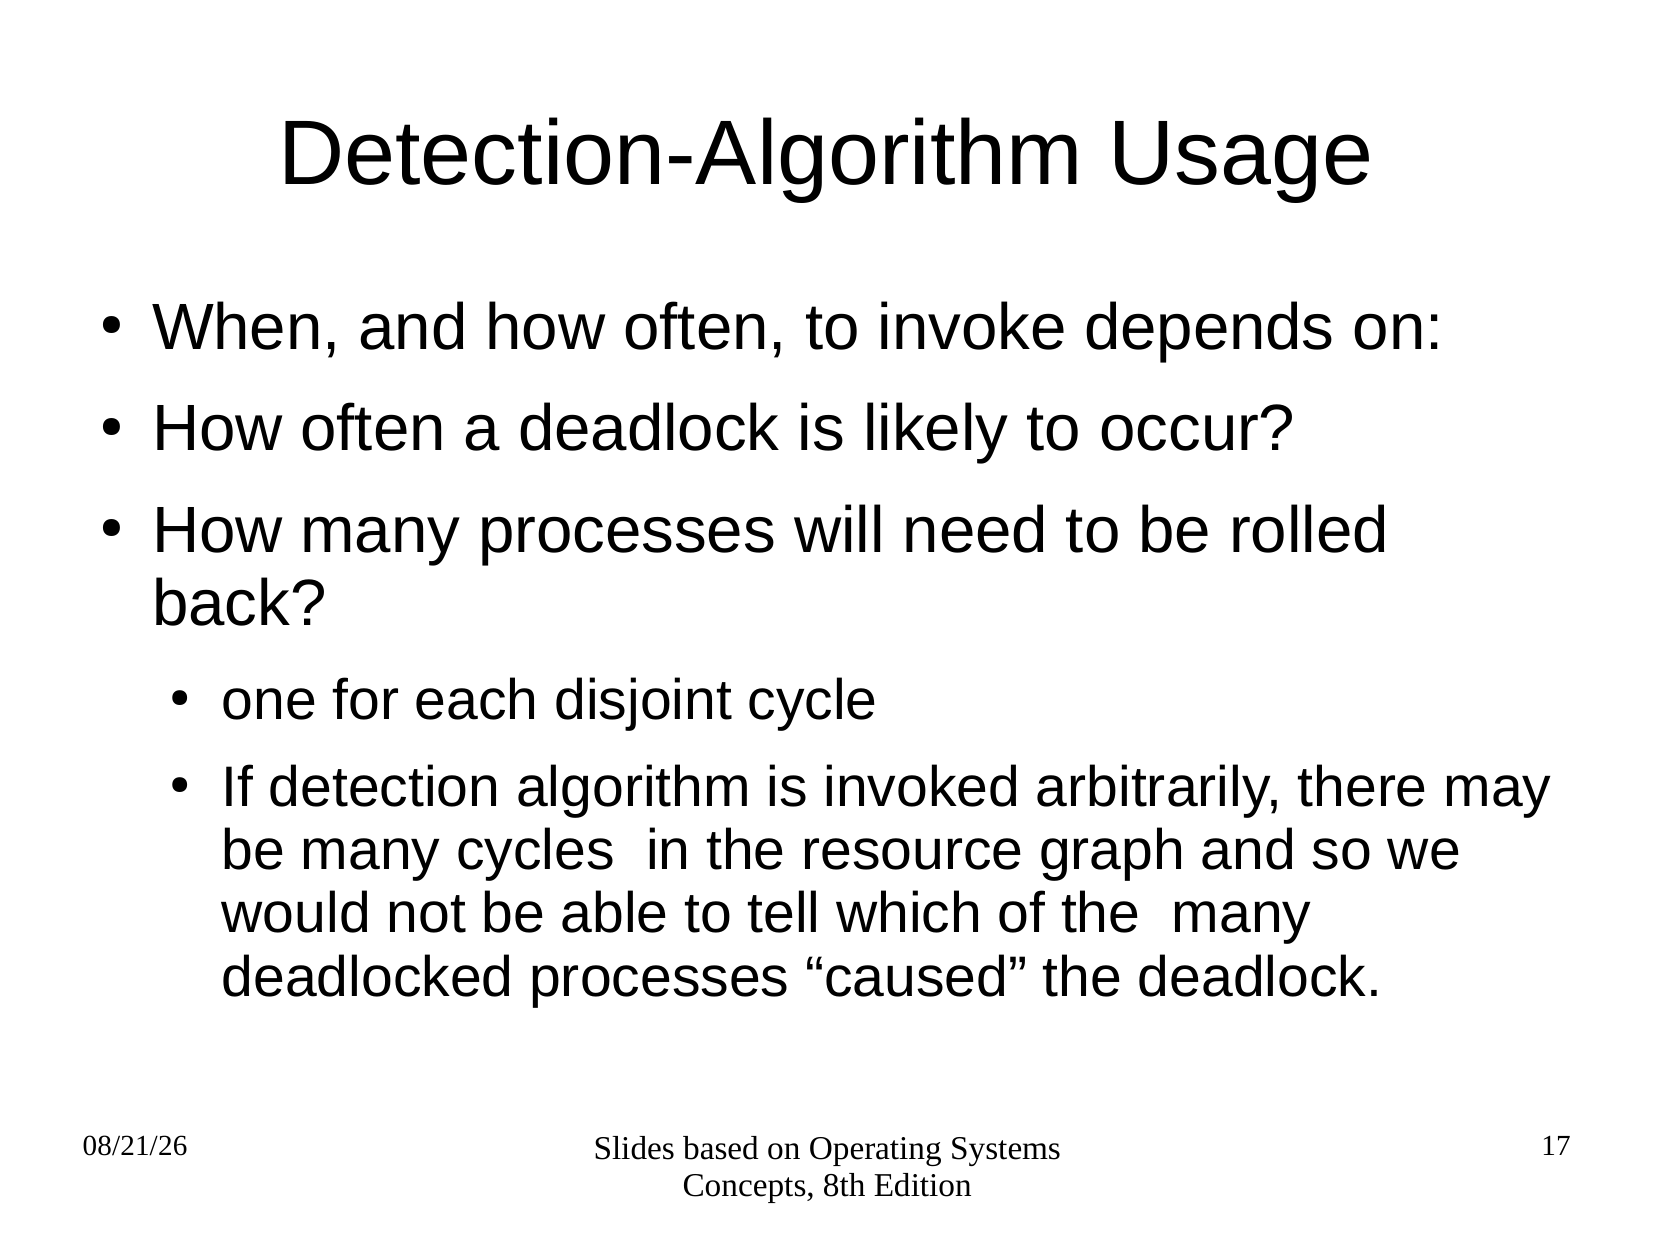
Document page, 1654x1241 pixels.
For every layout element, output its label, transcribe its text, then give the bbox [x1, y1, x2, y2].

title Detection-Algorithm Usage [82, 49, 1571, 257]
list When, and how often, to invoke depends on: How often a deadlock is likely to occur? How many processes will need to be rolled back? one for each disjoint cycle If detection algorithm is invoked arbitrarily, there may be many cycles in the resource graph and so we would not be able to tell which of the many deadlocked processes “caused” the deadlock. [82, 290, 1571, 1010]
